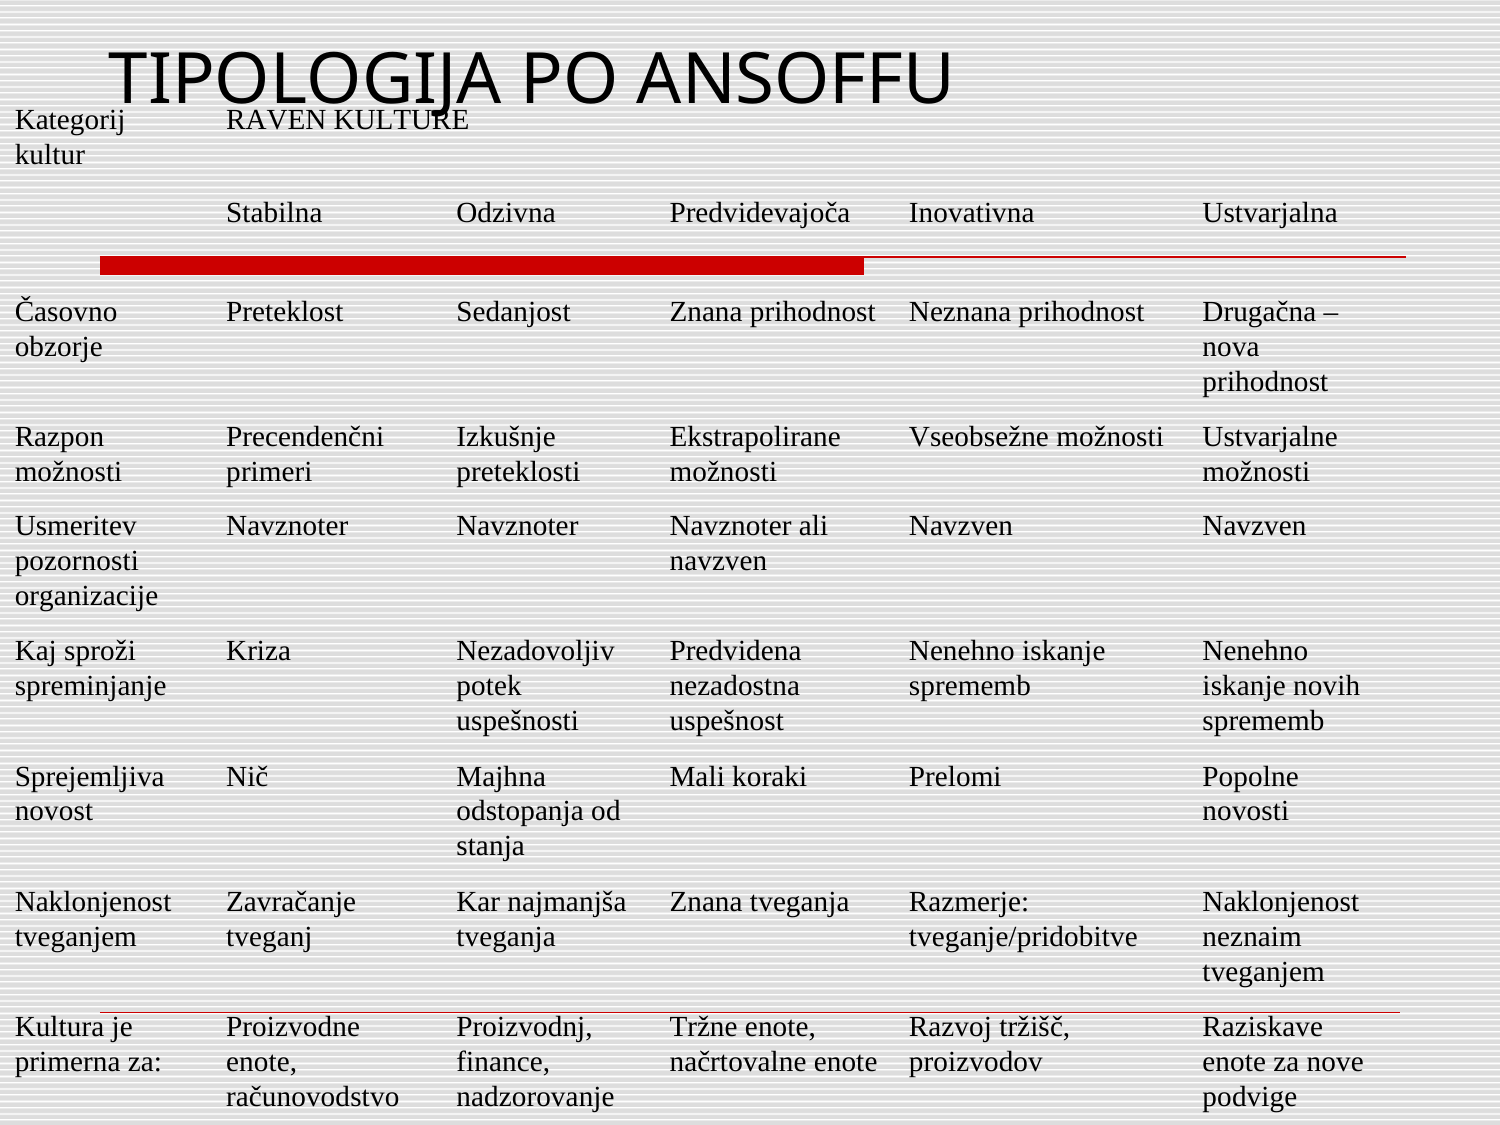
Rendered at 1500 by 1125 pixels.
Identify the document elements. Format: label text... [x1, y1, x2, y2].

table_cell Odzivna [442, 186, 655, 285]
table_cell Stabilna [211, 186, 442, 285]
table_cell Inovativna [894, 186, 1188, 285]
table_cell Predvidena nezadostna uspešnost [655, 624, 894, 749]
table_cell Razvoj tržišč, proizvodov [894, 1000, 1188, 1125]
table_cell Znana prihodnost [655, 285, 894, 410]
table_cell Znana tveganja [655, 874, 894, 1000]
table_cell Raziskave enote za nove podvige [1188, 1000, 1399, 1125]
table_header Kategorij kultur [0, 93, 211, 186]
table_cell Sprejemljiva novost [0, 749, 211, 874]
table_cell Precendenčni primeri [211, 410, 442, 499]
table_cell Ustvarjalna [1188, 186, 1399, 285]
table_cell Nenehno iskanje sprememb [894, 624, 1188, 749]
table_cell Predvidevajoča [655, 186, 894, 285]
table_cell Navzven [894, 499, 1188, 624]
table_cell Vseobsežne možnosti [894, 410, 1188, 499]
title TIPOLOGIJA PO ANSOFFU [94, 25, 1407, 126]
table_cell Kriza [211, 624, 442, 749]
table_cell Majhna odstopanja od stanja [442, 749, 655, 874]
table_cell Prelomi [894, 749, 1188, 874]
table_cell Proizvodne enote, računovodstvo [211, 1000, 442, 1125]
table_cell Kar najmanjša tveganja [442, 874, 655, 1000]
table_cell Preteklost [211, 285, 442, 410]
table_cell Tržne enote, načrtovalne enote [655, 1000, 894, 1125]
table_cell Kaj sproži spreminjanje [0, 624, 211, 749]
table_cell Neznana prihodnost [894, 285, 1188, 410]
table_cell Nezadovoljiv potek uspešnosti [442, 624, 655, 749]
picture [0, 0, 1500, 1125]
table_cell Drugačna – nova prihodnost [1188, 285, 1399, 410]
table_cell Navznoter [211, 499, 442, 624]
table_cell Proizvodnj, finance, nadzorovanje [442, 1000, 655, 1125]
table_cell Navzven [1188, 499, 1399, 624]
table_cell Navznoter [442, 499, 655, 624]
table_cell Nič [211, 749, 442, 874]
table_cell Naklonjenost neznaim tveganjem [1188, 874, 1399, 1000]
table_cell Izkušnje preteklosti [442, 410, 655, 499]
table_cell Sedanjost [442, 285, 655, 410]
table_cell Nenehno iskanje novih sprememb [1188, 624, 1399, 749]
table_cell Popolne novosti [1188, 749, 1399, 874]
table_cell Zavračanje tveganj [211, 874, 442, 1000]
table_header RAVEN KULTURE [211, 93, 1399, 186]
table_cell Časovno obzorje [0, 285, 211, 410]
table_cell Naklonjenost tveganjem [0, 874, 211, 1000]
table_cell Razpon možnosti [0, 410, 211, 499]
table_cell Usmeritev pozornosti organizacije [0, 499, 211, 624]
table_cell Ekstrapolirane možnosti [655, 410, 894, 499]
table_cell Mali koraki [655, 749, 894, 874]
table_cell [0, 186, 211, 285]
table_cell Kultura je primerna za: [0, 1000, 211, 1125]
table_cell Navznoter ali navzven [655, 499, 894, 624]
table_cell Ustvarjalne možnosti [1188, 410, 1399, 499]
table_cell Razmerje: tveganje/pridobitve [894, 874, 1188, 1000]
